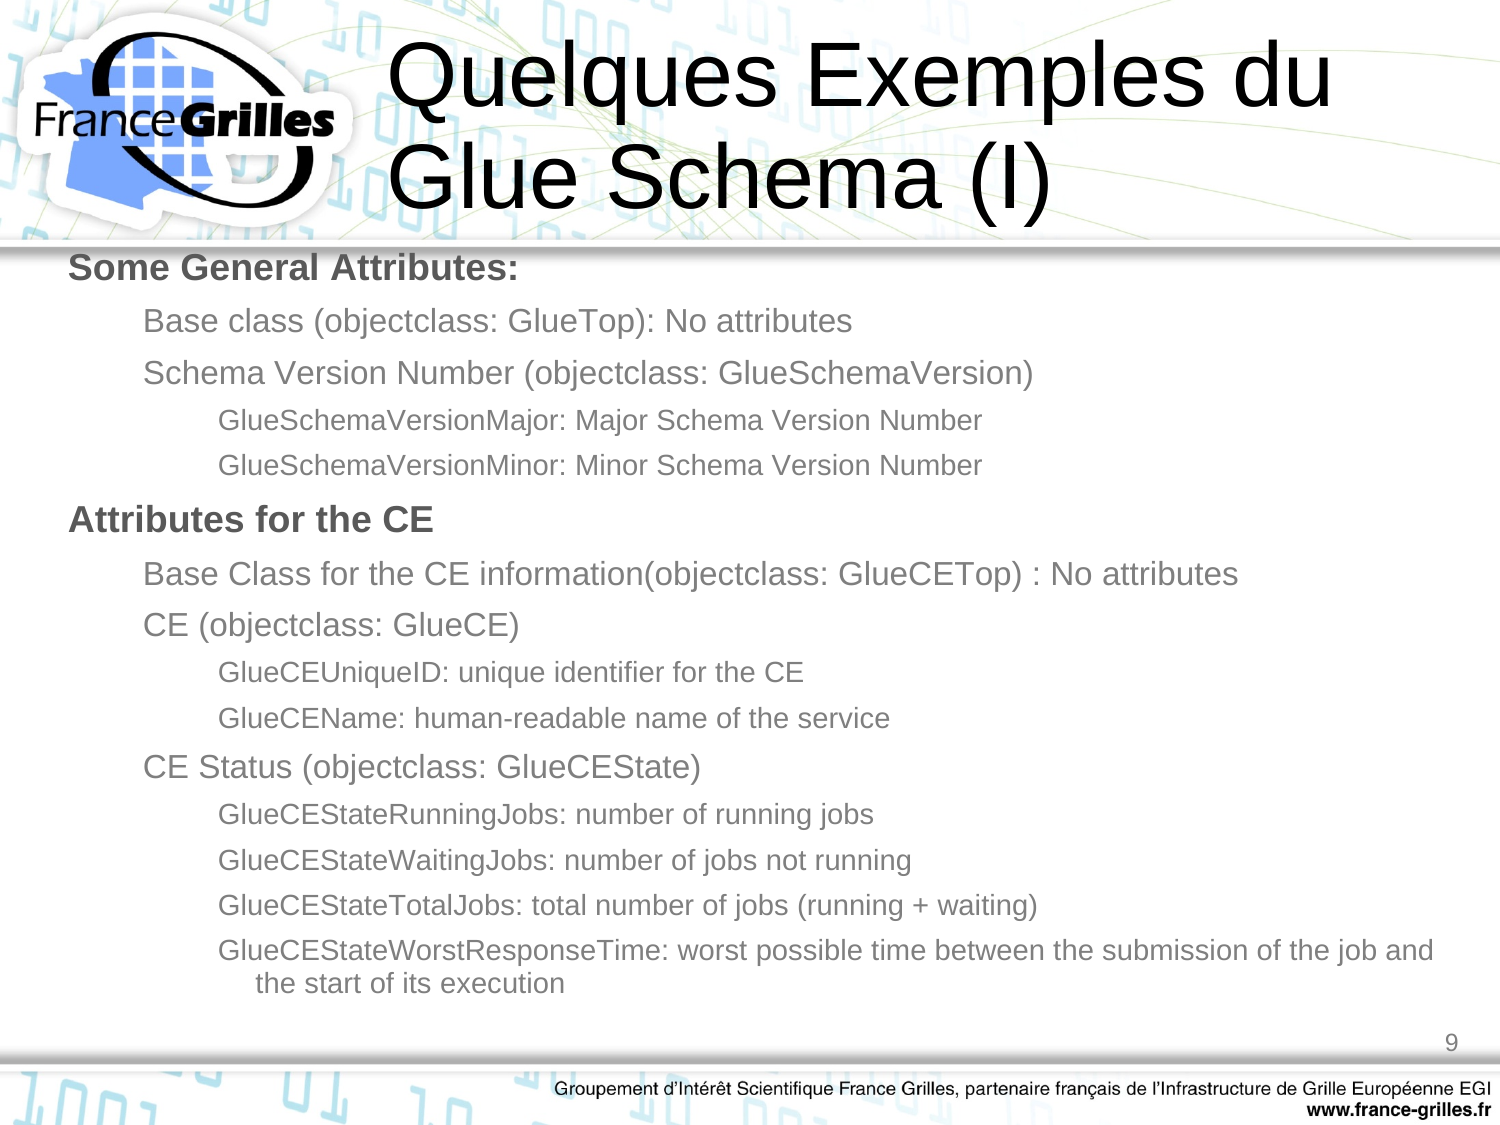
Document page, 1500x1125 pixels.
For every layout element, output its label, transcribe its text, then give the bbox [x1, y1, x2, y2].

list Some General Attributes: Base class (objectclass: GlueTop): No attributes Schema Version Number (objectclass: GlueSchemaVersion) GlueSchemaVersionMajor: Major Schema Version Number GlueSchemaVersionMinor: Minor Schema Version Number Attributes for the CE Base Class for the CE information(objectclass: GlueCETop) : No attributes CE (objectclass: GlueCE) GlueCEUniqueID: unique identifier for the CE GlueCEName: human-readable name of the service CE Status (objectclass: GlueCEState) GlueCEStateRunningJobs: number of running jobs GlueCEStateWaitingJobs: number of jobs not running GlueCEStateTotalJobs: total number of jobs (running + waiting) GlueCEStateWorstResponseTime: worst possible time between the submission of the job and the start of its execution [53, 238, 1459, 1076]
title Quelques Exemples du Glue Schema (I) [372, 4, 1459, 238]
picture [0, 0, 1500, 1125]
